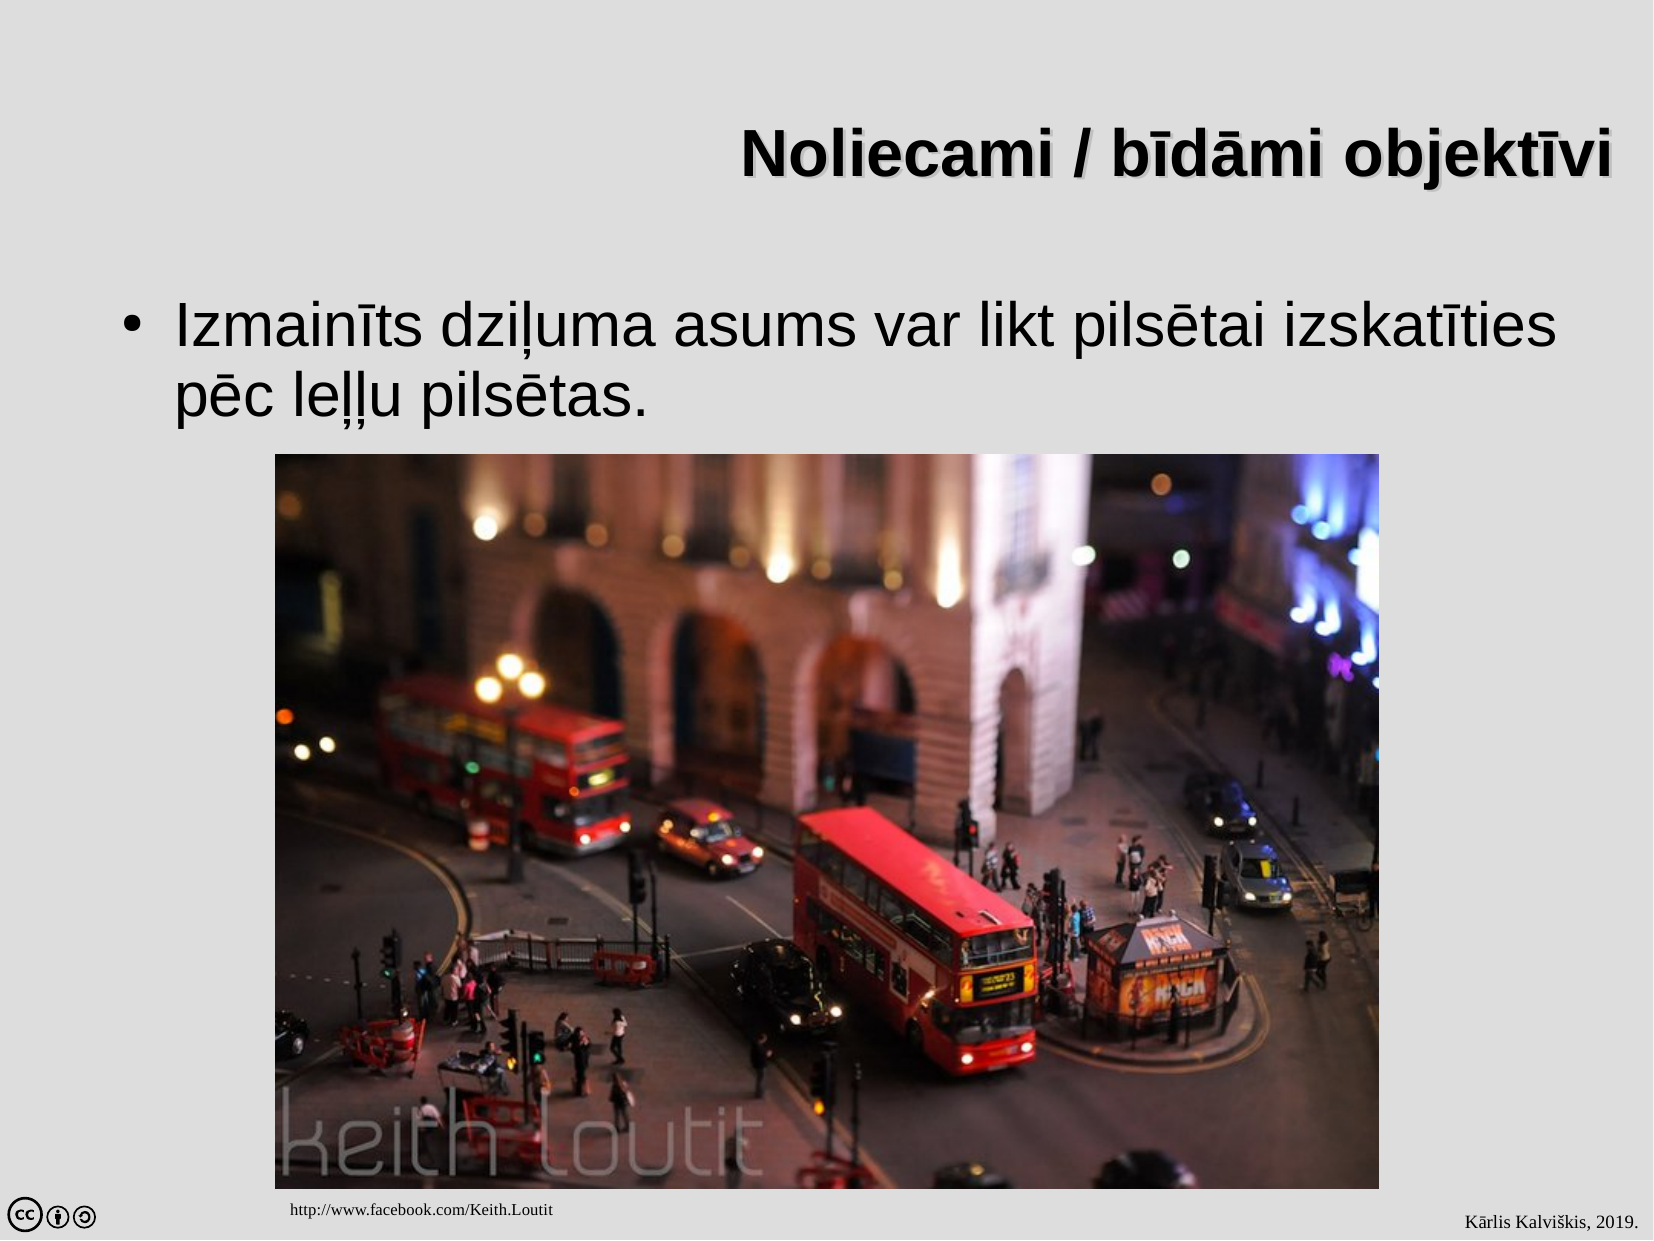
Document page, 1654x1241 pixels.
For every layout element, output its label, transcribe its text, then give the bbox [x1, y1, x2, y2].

list Izmainīts dziļuma asums var likt pilsētai izskatīties pēc leļļu pilsētas. [37, 290, 1620, 1010]
title Noliecami / bīdāmi objektīvi [42, 49, 1615, 257]
picture [275, 454, 1379, 1189]
text_box http://www.facebook.com/Keith.Loutit [275, 1193, 569, 1227]
